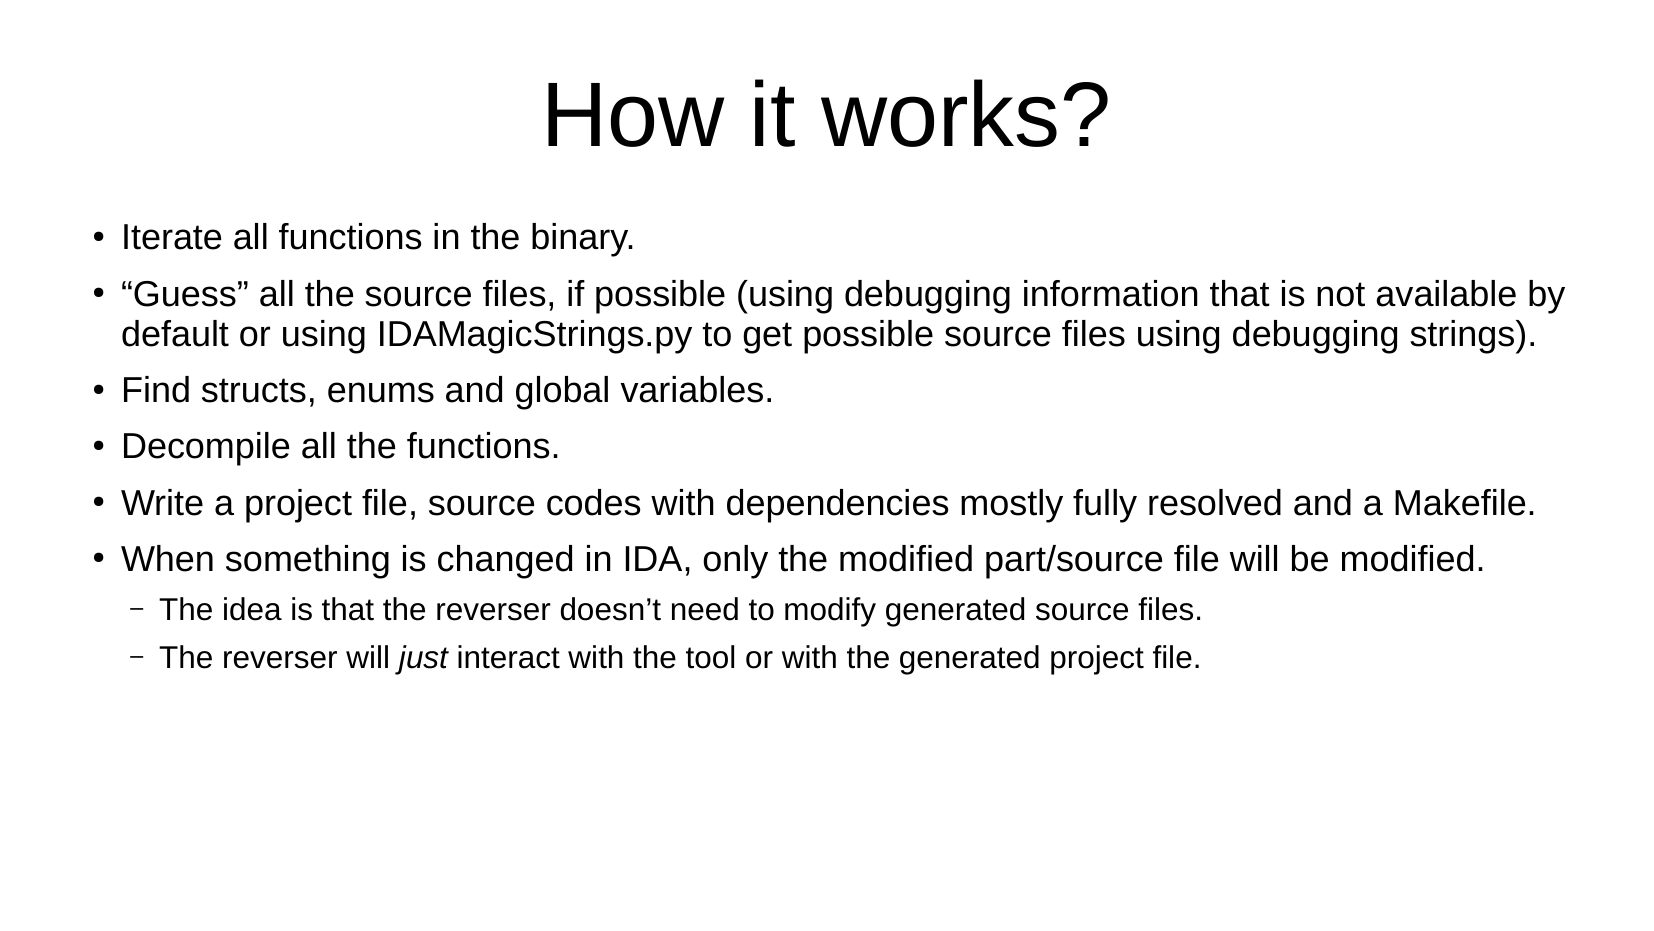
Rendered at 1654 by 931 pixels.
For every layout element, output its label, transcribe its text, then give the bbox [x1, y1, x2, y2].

title How it works? [82, 37, 1571, 193]
list Iterate all functions in the binary. “Guess” all the source files, if possible (using debugging information that is not available by default or using IDAMagicStrings.py to get possible source files using debugging strings). Find structs, enums and global variables. Decompile all the functions. Write a project file, source codes with dependencies mostly fully resolved and a Makefile. When something is changed in IDA, only the modified part/source file will be modified. The idea is that the reverser doesn’t need to modify generated source files. The reverser will just interact with the tool or with the generated project file. [82, 217, 1571, 758]
